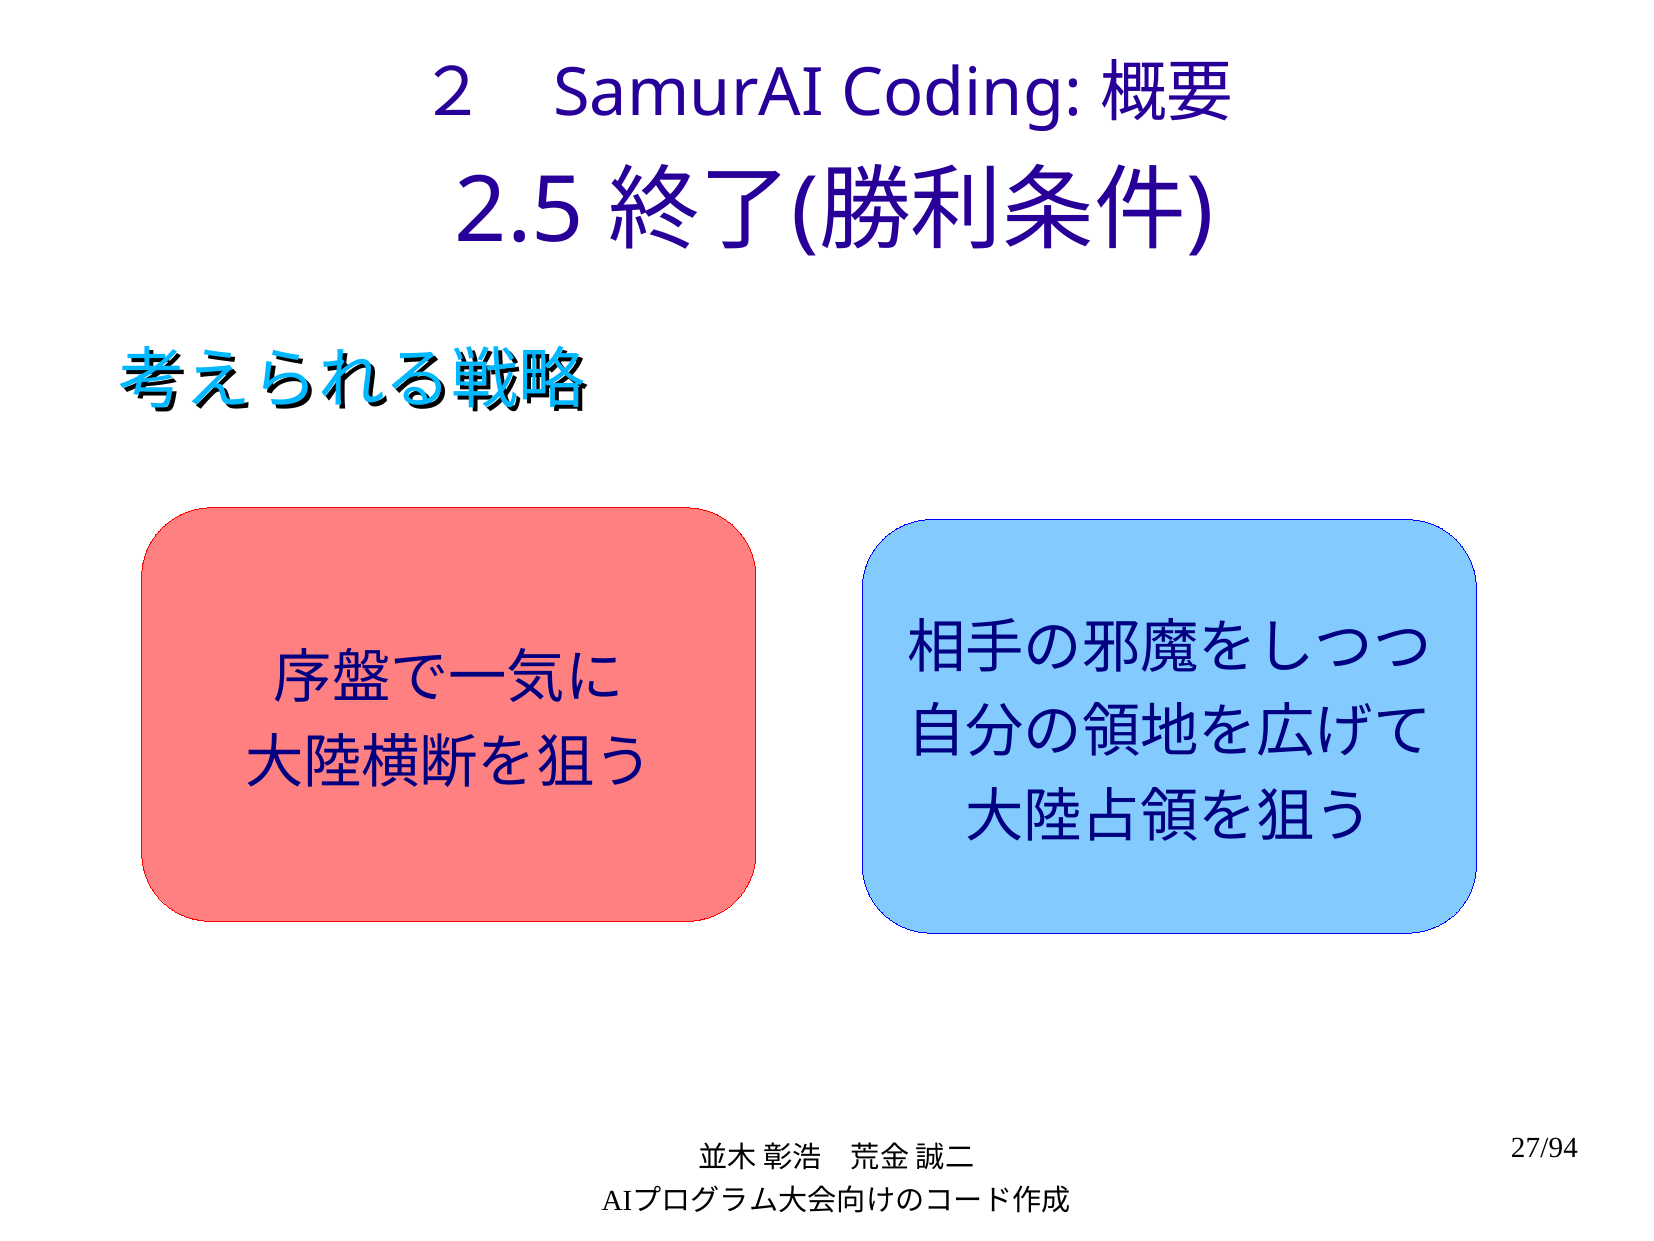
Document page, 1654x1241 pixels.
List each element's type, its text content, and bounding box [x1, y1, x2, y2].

text_box 序盤で一気に 大陸横断を狙う [141, 507, 756, 922]
text_box 相手の邪魔をしつつ 自分の領地を広げて 大陸占領を狙う [862, 519, 1477, 934]
list 考えられる戦略 [118, 324, 1571, 1045]
title ２ SamurAI Coding: 概要 2.5 終了(勝利条件) [82, 49, 1571, 257]
